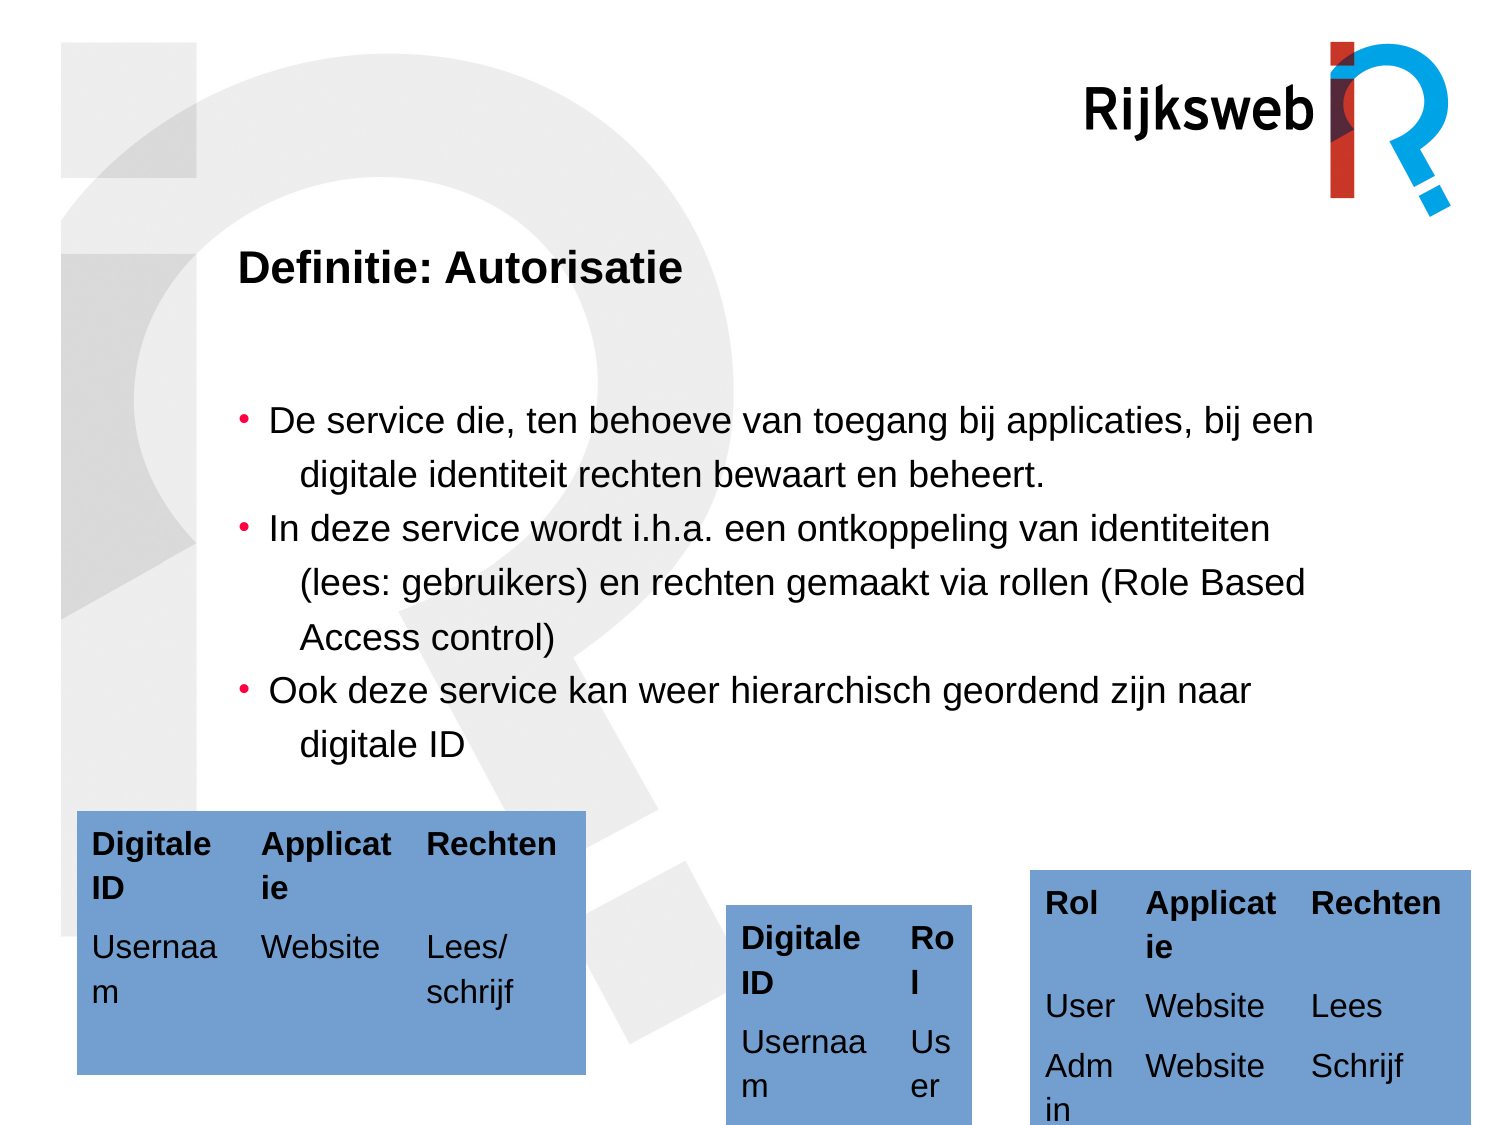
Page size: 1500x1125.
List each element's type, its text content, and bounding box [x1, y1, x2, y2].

table_cell [246, 1018, 411, 1075]
table_cell Admin [1030, 1032, 1131, 1125]
table_header Applicatie [1131, 870, 1296, 973]
table_header Rechten [1296, 870, 1471, 973]
table_cell Usernaam [726, 1009, 896, 1112]
list De service die, ten behoeve van toegang bij applicaties, bij een digitale identiteit rechten bewaart en beheert. In deze service wordt i.h.a. een ontkoppeling van identiteiten (lees: gebruikers) en rechten gemaakt via rollen (Role Based Access control) Ook deze service kan weer hierarchisch geordend zijn naar digitale ID [237, 387, 1326, 945]
table_cell Schrijf [1296, 1032, 1471, 1125]
table_cell User [1030, 973, 1131, 1032]
table_header Digitale ID [77, 811, 246, 914]
table_cell [77, 1018, 246, 1075]
table_header Rol [1030, 870, 1131, 973]
table_header Rol [896, 905, 972, 1009]
table_cell [726, 1112, 896, 1125]
title Definitie: Autorisatie [237, 237, 1326, 386]
table_cell User [896, 1009, 972, 1112]
table_cell Lees [1296, 973, 1471, 1032]
table_cell Website [246, 914, 411, 1018]
table_header Rechten [411, 811, 586, 914]
table_header Digitale ID [726, 905, 896, 1009]
table_cell Usernaam [77, 914, 246, 1018]
table_cell Website [1131, 973, 1296, 1032]
table_cell [896, 1112, 972, 1125]
table_header Applicatie [246, 811, 411, 914]
table_cell [411, 1018, 586, 1075]
table_cell Lees/schrijf [411, 914, 586, 1018]
table_cell Website [1131, 1032, 1296, 1125]
